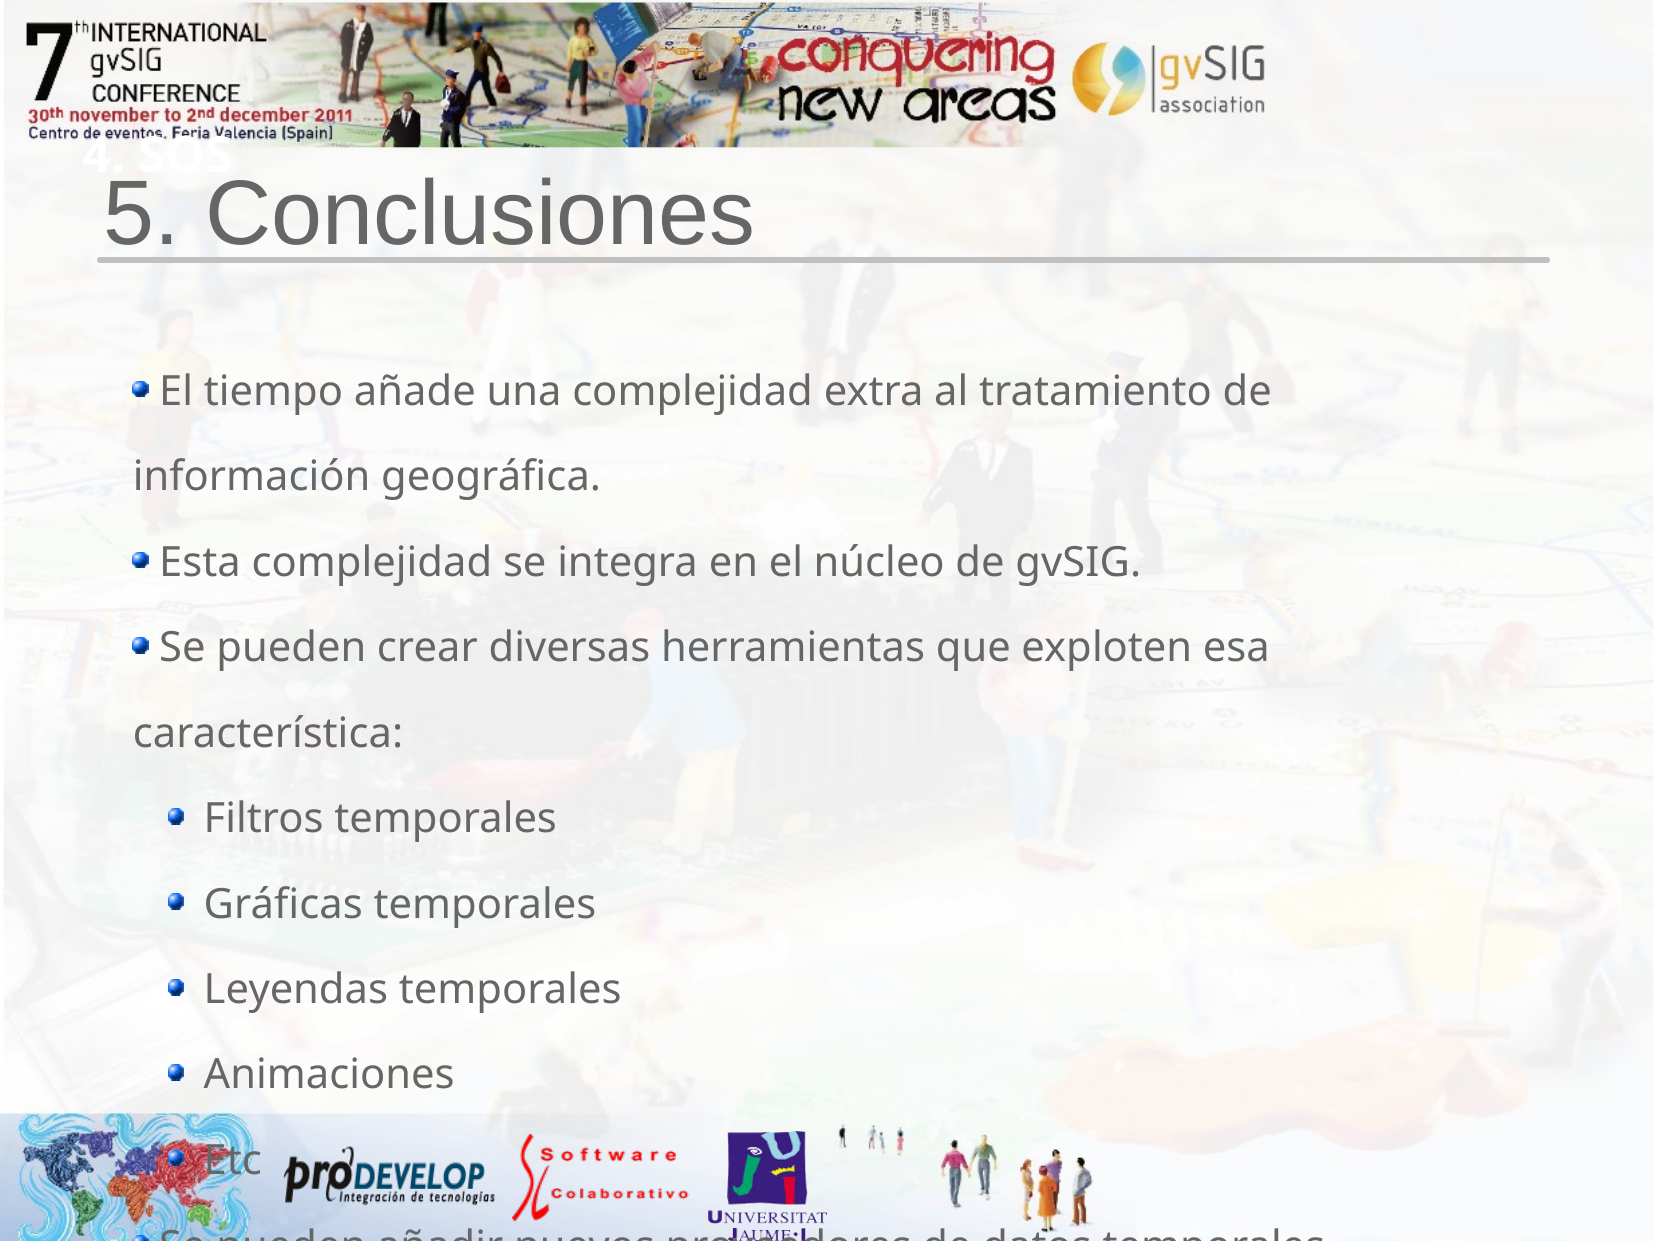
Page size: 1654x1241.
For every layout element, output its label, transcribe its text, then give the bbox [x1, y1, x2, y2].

picture [0, 0, 1654, 1241]
text_box 5. Conclusiones [88, 153, 772, 272]
text_box El tiempo añade una complejidad extra al tratamiento de información geográfica. Esta complejidad se integra en el núcleo de gvSIG. Se pueden crear diversas herramientas que exploten esa característica: Filtros temporales Gráficas temporales Leyendas temporales Animaciones Etc Se pueden añadir nuevos proveedores de datos temporales [118, 324, 1477, 1188]
title 4. SOS [82, 49, 1571, 257]
subtitle [88, 295, 1577, 1114]
